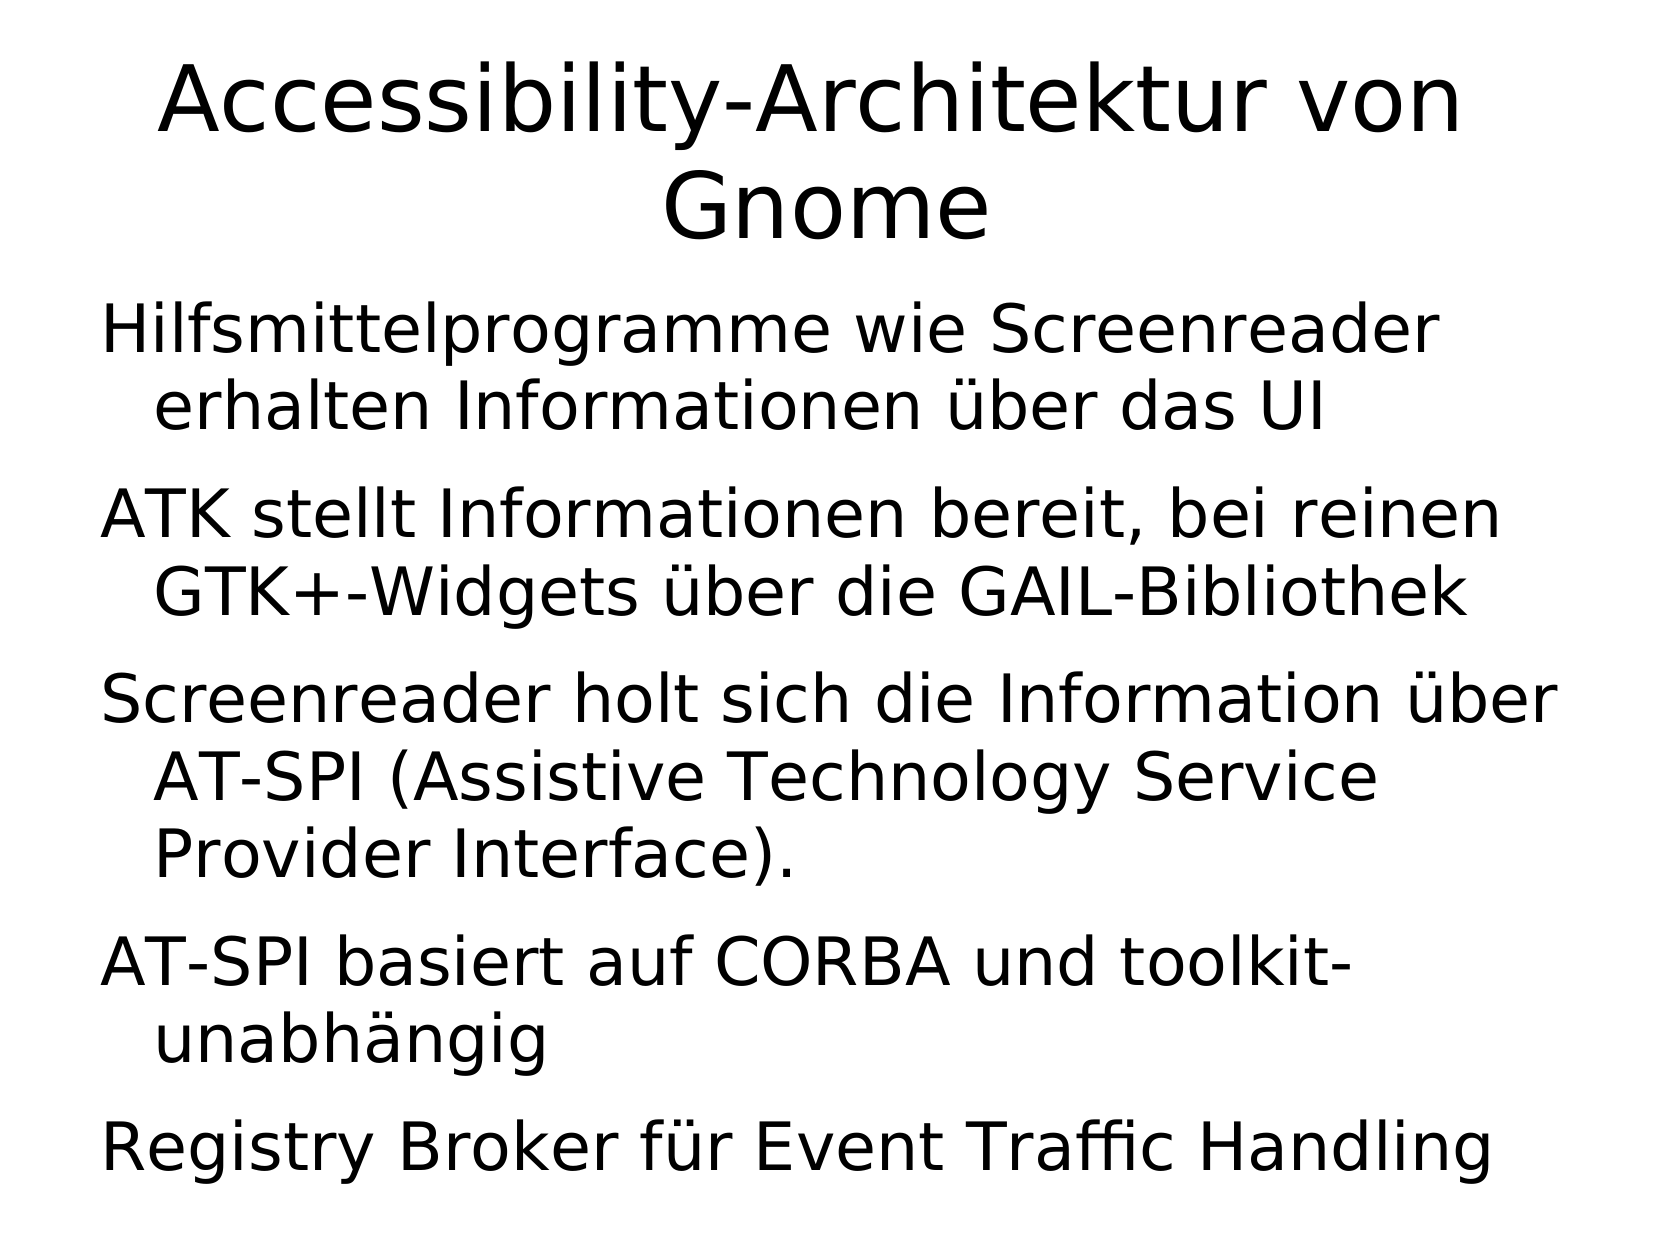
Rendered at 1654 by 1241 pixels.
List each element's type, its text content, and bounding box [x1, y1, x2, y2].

title Accessibility-Architektur von Gnome [82, 45, 1571, 261]
list Hilfsmittelprogramme wie Screenreader erhalten Informationen über das UI ATK stellt Informationen bereit, bei reinen GTK+-Widgets über die GAIL-Bibliothek Screenreader holt sich die Information über AT-SPI (Assistive Technology Service Provider Interface). AT-SPI basiert auf CORBA und toolkit-unabhängig Registry Broker für Event Traffic Handling [82, 290, 1571, 1187]
